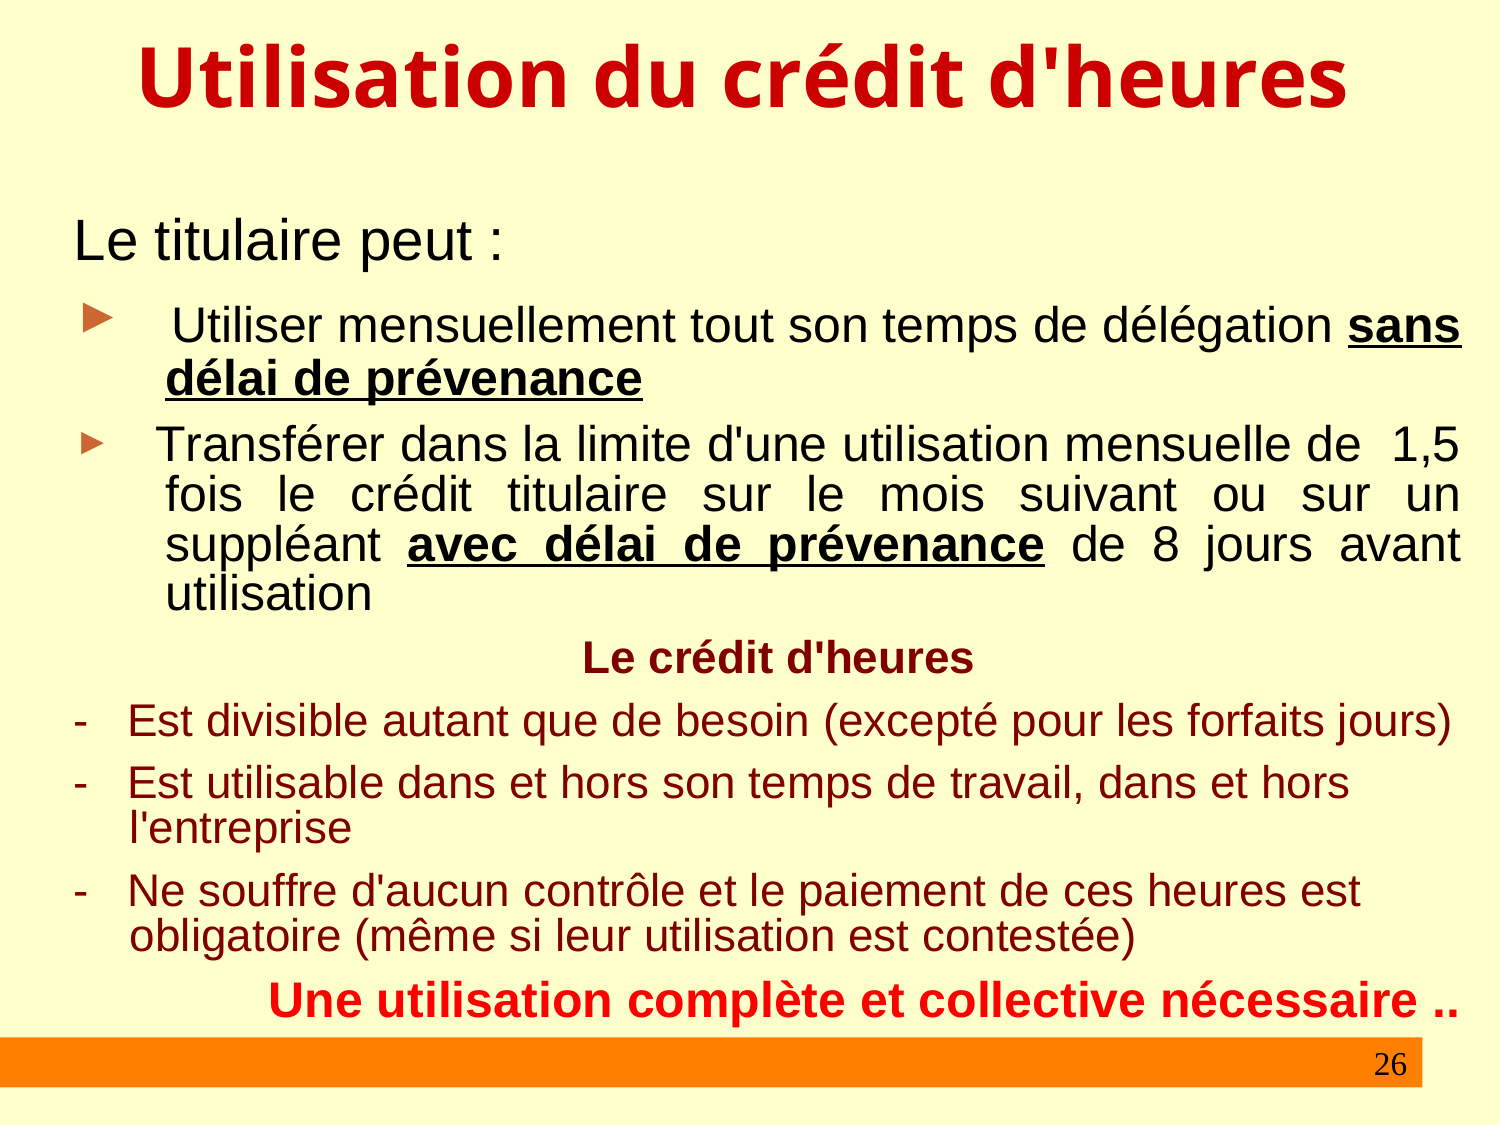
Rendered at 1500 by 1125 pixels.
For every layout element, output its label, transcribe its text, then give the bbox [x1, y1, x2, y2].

text_box <numéro> [0, 1037, 1423, 1088]
list Le titulaire peut : Utiliser mensuellement tout son temps de délégation sans délai de prévenance Transférer dans la limite d'une utilisation mensuelle de 1,5 fois le crédit titulaire sur le mois suivant ou sur un suppléant avec délai de prévenance de 8 jours avant utilisation Le crédit d'heures - Est divisible autant que de besoin (excepté pour les forfaits jours) - Est utilisable dans et hors son temps de travail, dans et hors l'entreprise - Ne souffre d'aucun contrôle et le paiement de ces heures est obligatoire (même si leur utilisation est contestée) Une utilisation complète et collective nécessaire .. [59, 206, 1477, 1037]
title Utilisation du crédit d'heures [42, 0, 1466, 176]
